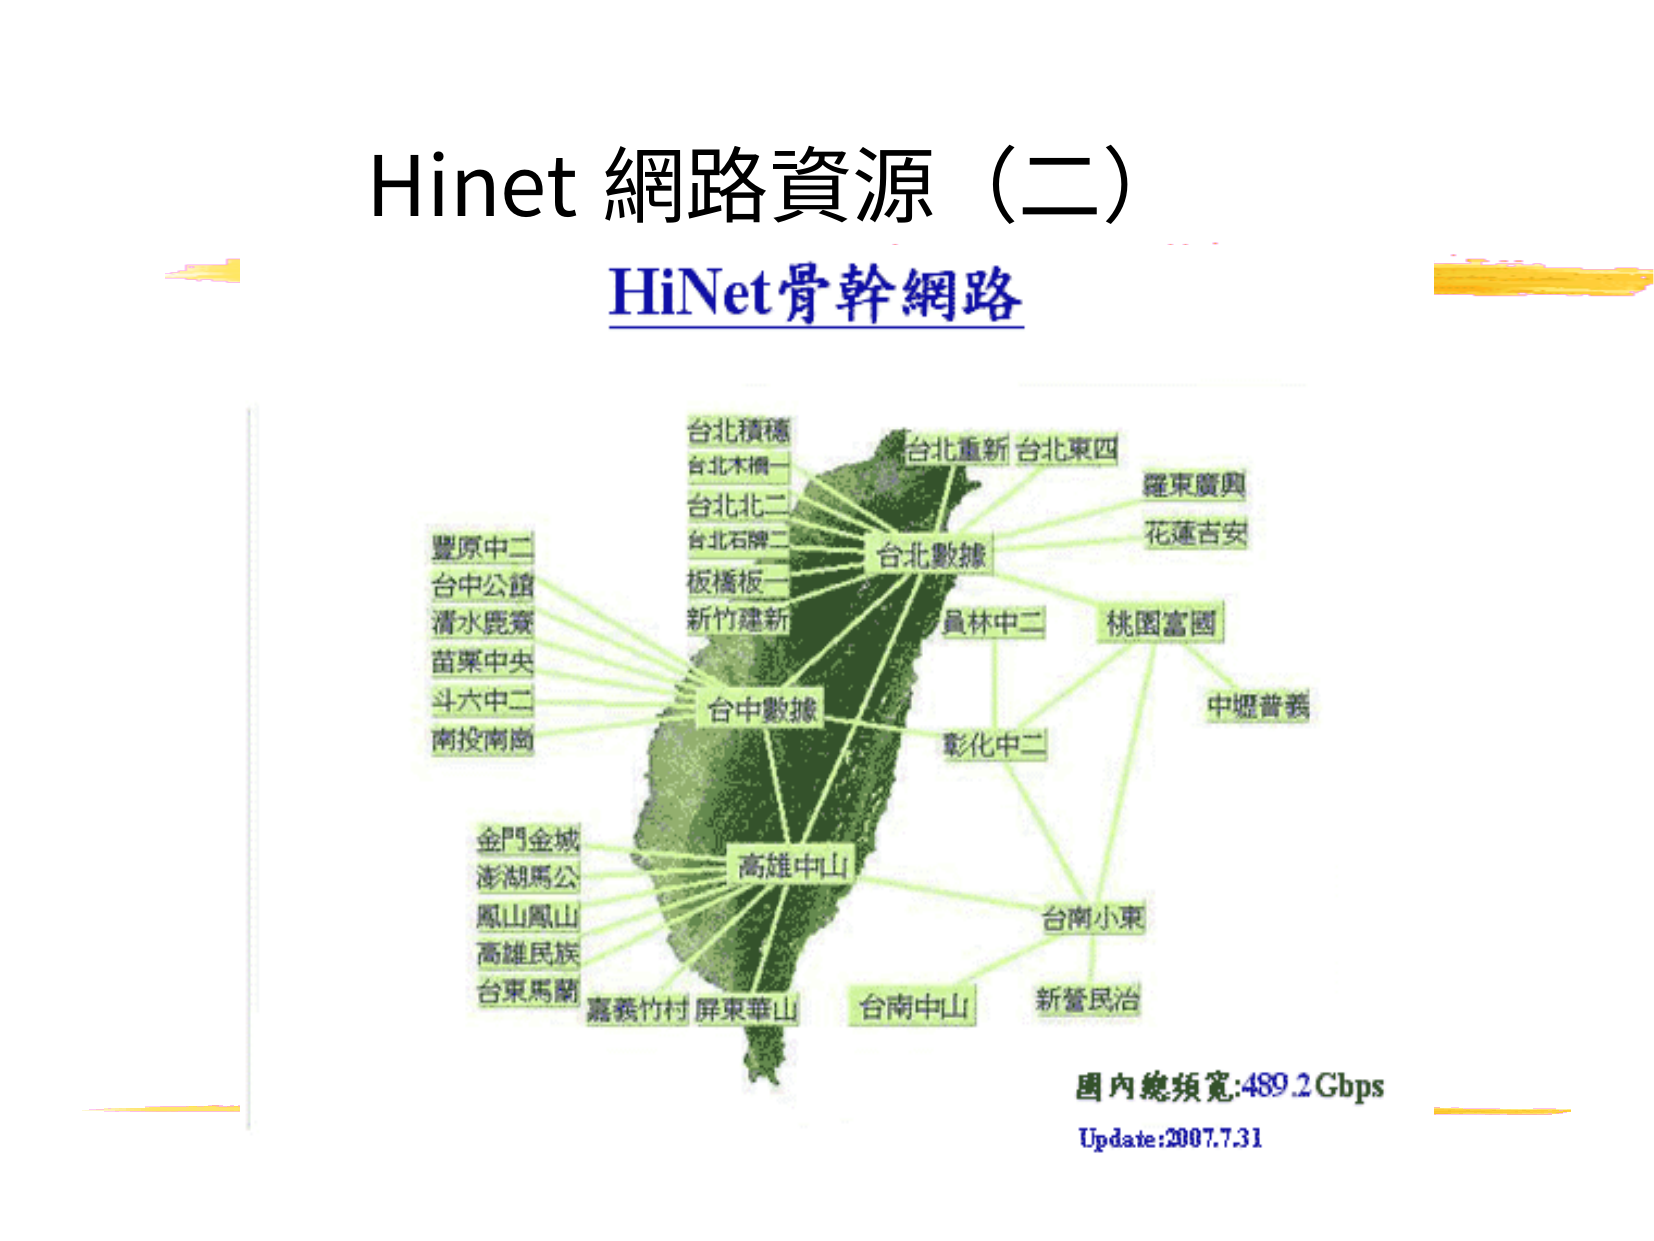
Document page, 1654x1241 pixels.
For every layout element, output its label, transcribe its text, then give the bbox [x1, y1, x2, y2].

title Hinet網路資源（二） [73, 25, 1479, 249]
picture [82, 237, 1654, 1213]
